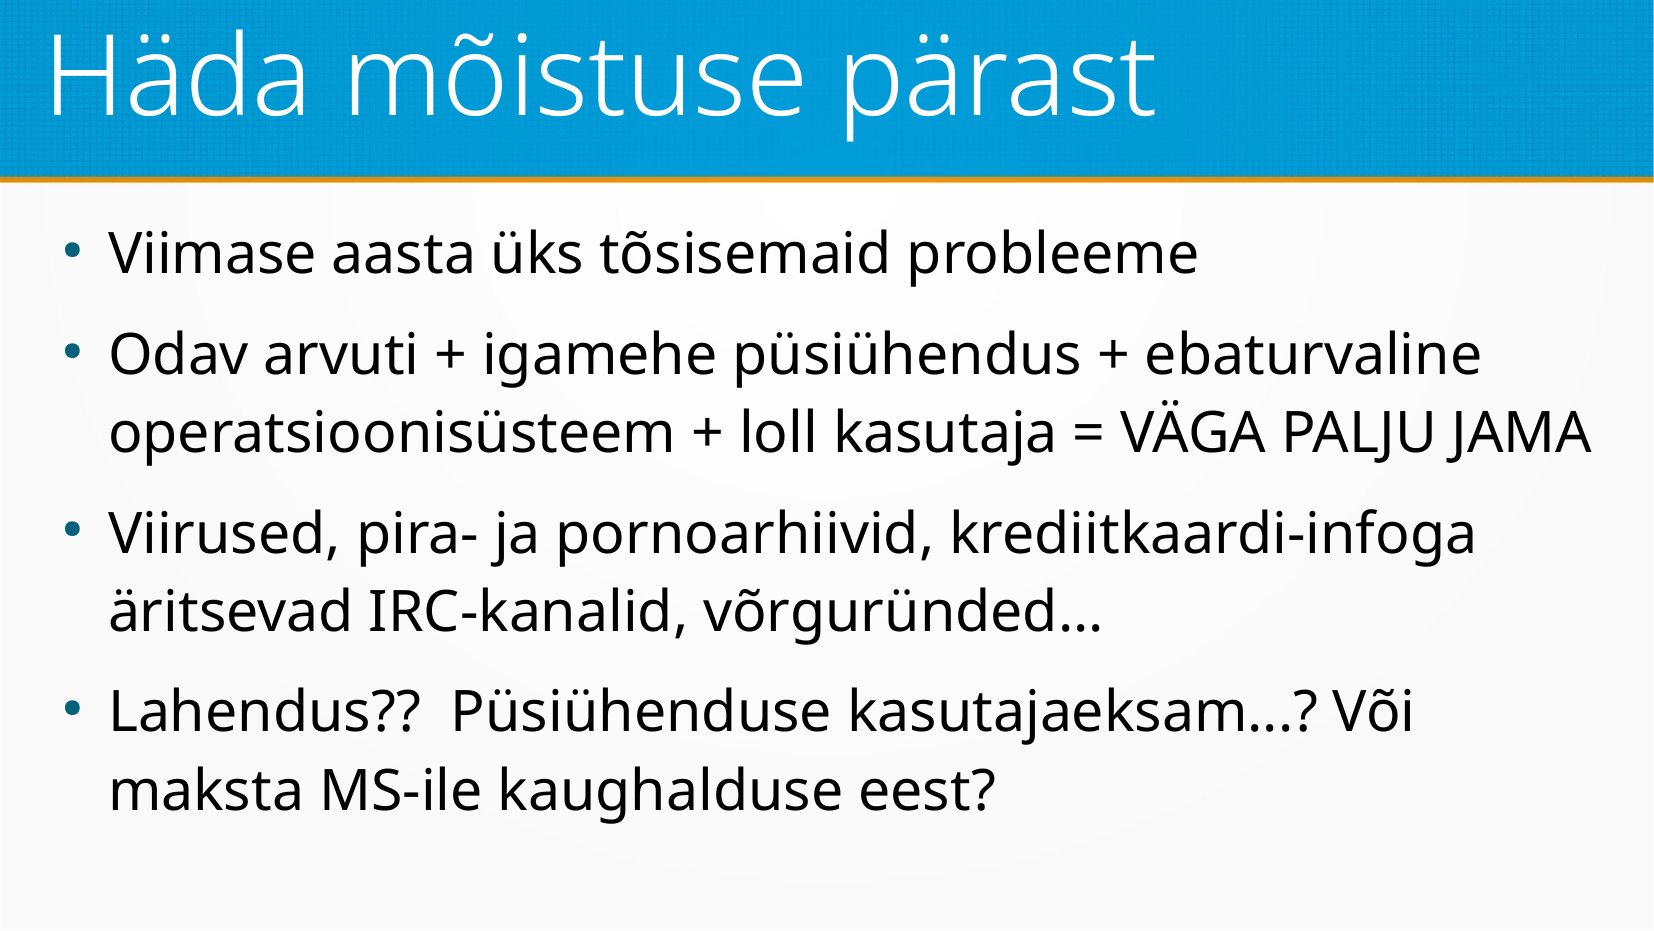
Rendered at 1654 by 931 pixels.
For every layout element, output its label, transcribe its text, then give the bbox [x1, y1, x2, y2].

list Viimase aasta üks tõsisemaid probleeme Odav arvuti + igamehe püsiühendus + ebaturvaline operatsioonisüsteem + loll kasutaja = VÄGA PALJU JAMA Viirused, pira- ja pornoarhiivid, krediitkaardi-infoga äritsevad IRC-kanalid, võrguründed... Lahendus?? Püsiühenduse kasutajaeksam...? Või maksta MS-ile kaughalduse eest? [47, 212, 1607, 902]
picture [0, 175, 1654, 931]
title Häda mõistuse pärast [43, 0, 1619, 149]
